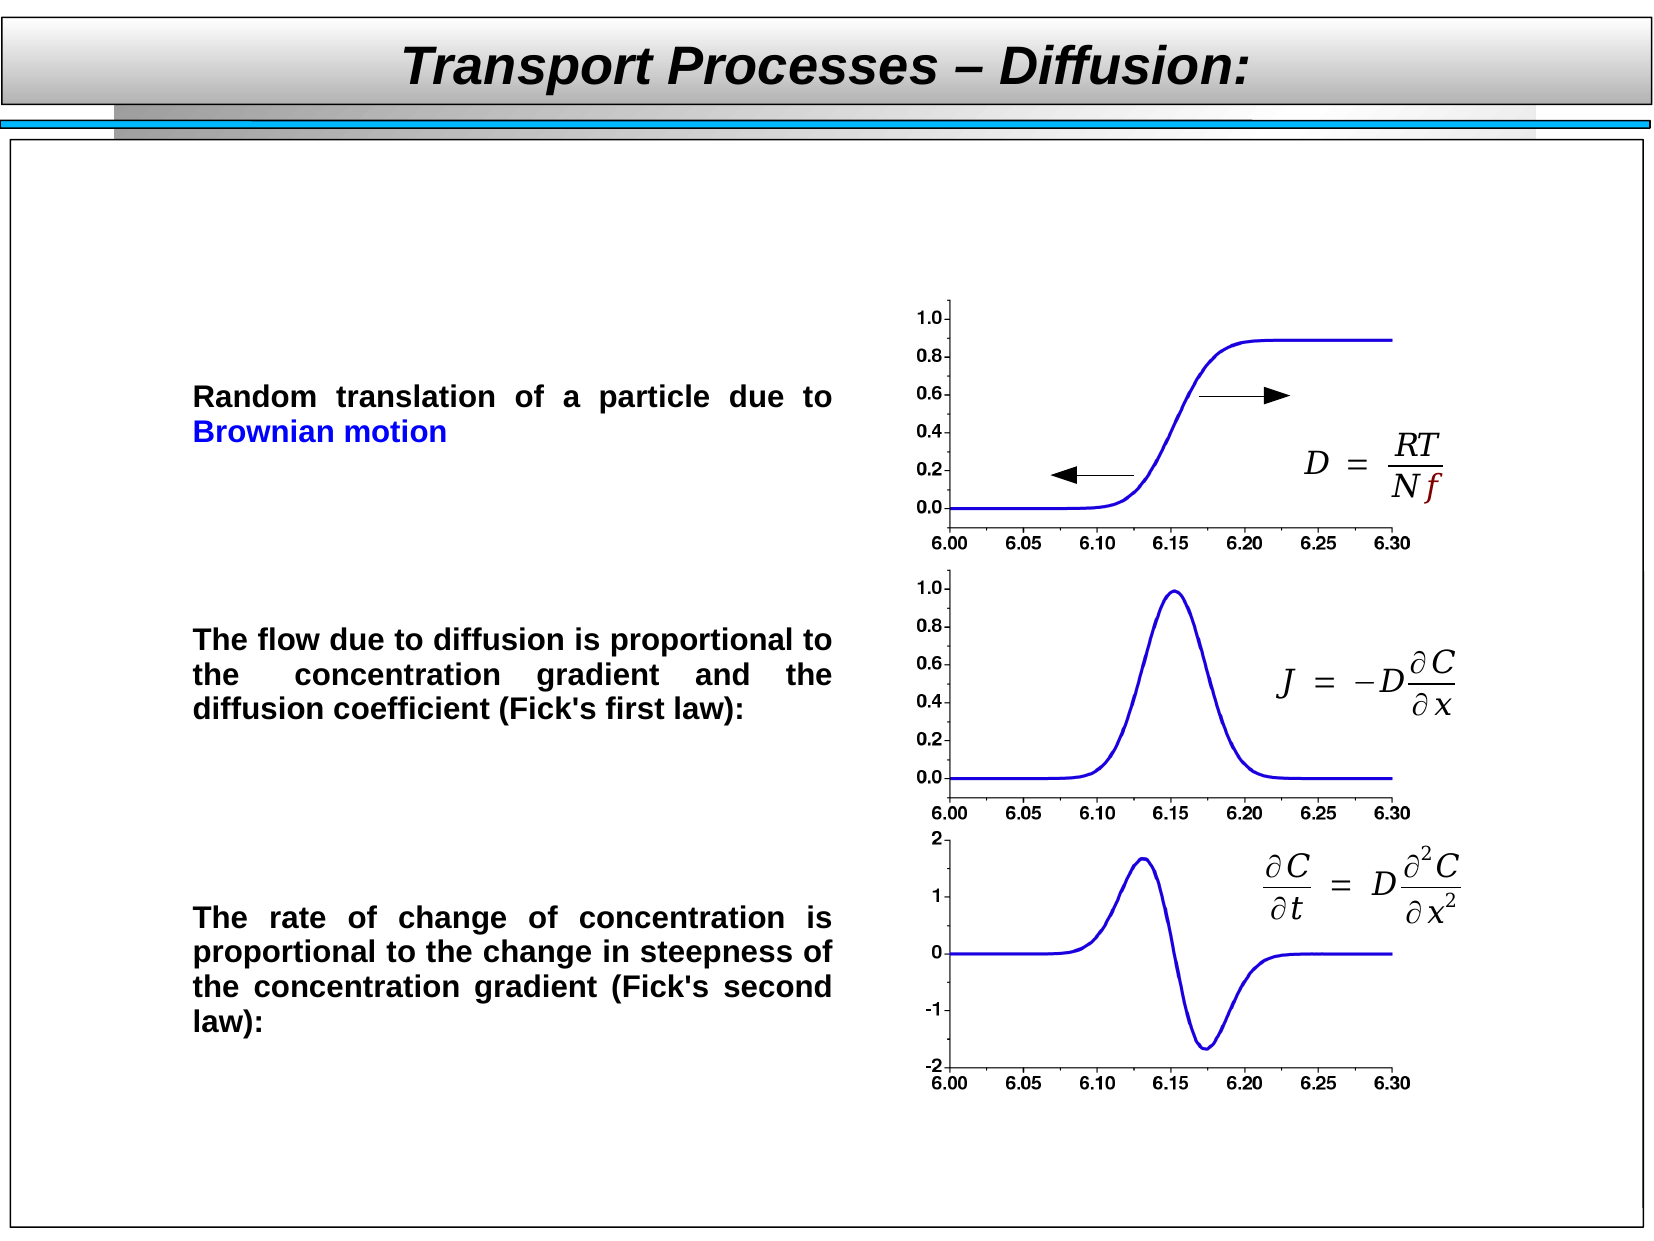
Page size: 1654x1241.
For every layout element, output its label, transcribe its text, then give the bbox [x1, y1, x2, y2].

text_box [0, 120, 1651, 129]
text_box Random translation of a particle due to Brownian motion The flow due to diffusion is proportional to the concentration gradient and the diffusion coefficient (Fick's first law): The rate of change of concentration is proportional to the change in steepness of the concentration gradient (Fick's second law): [177, 371, 849, 1047]
chart [1269, 644, 1463, 723]
chart [1256, 843, 1468, 932]
text_box Transport Processes – Diffusion: [1, 17, 1652, 105]
text_box [10, 139, 1644, 1228]
picture [892, 280, 1419, 1104]
chart [1297, 426, 1451, 506]
